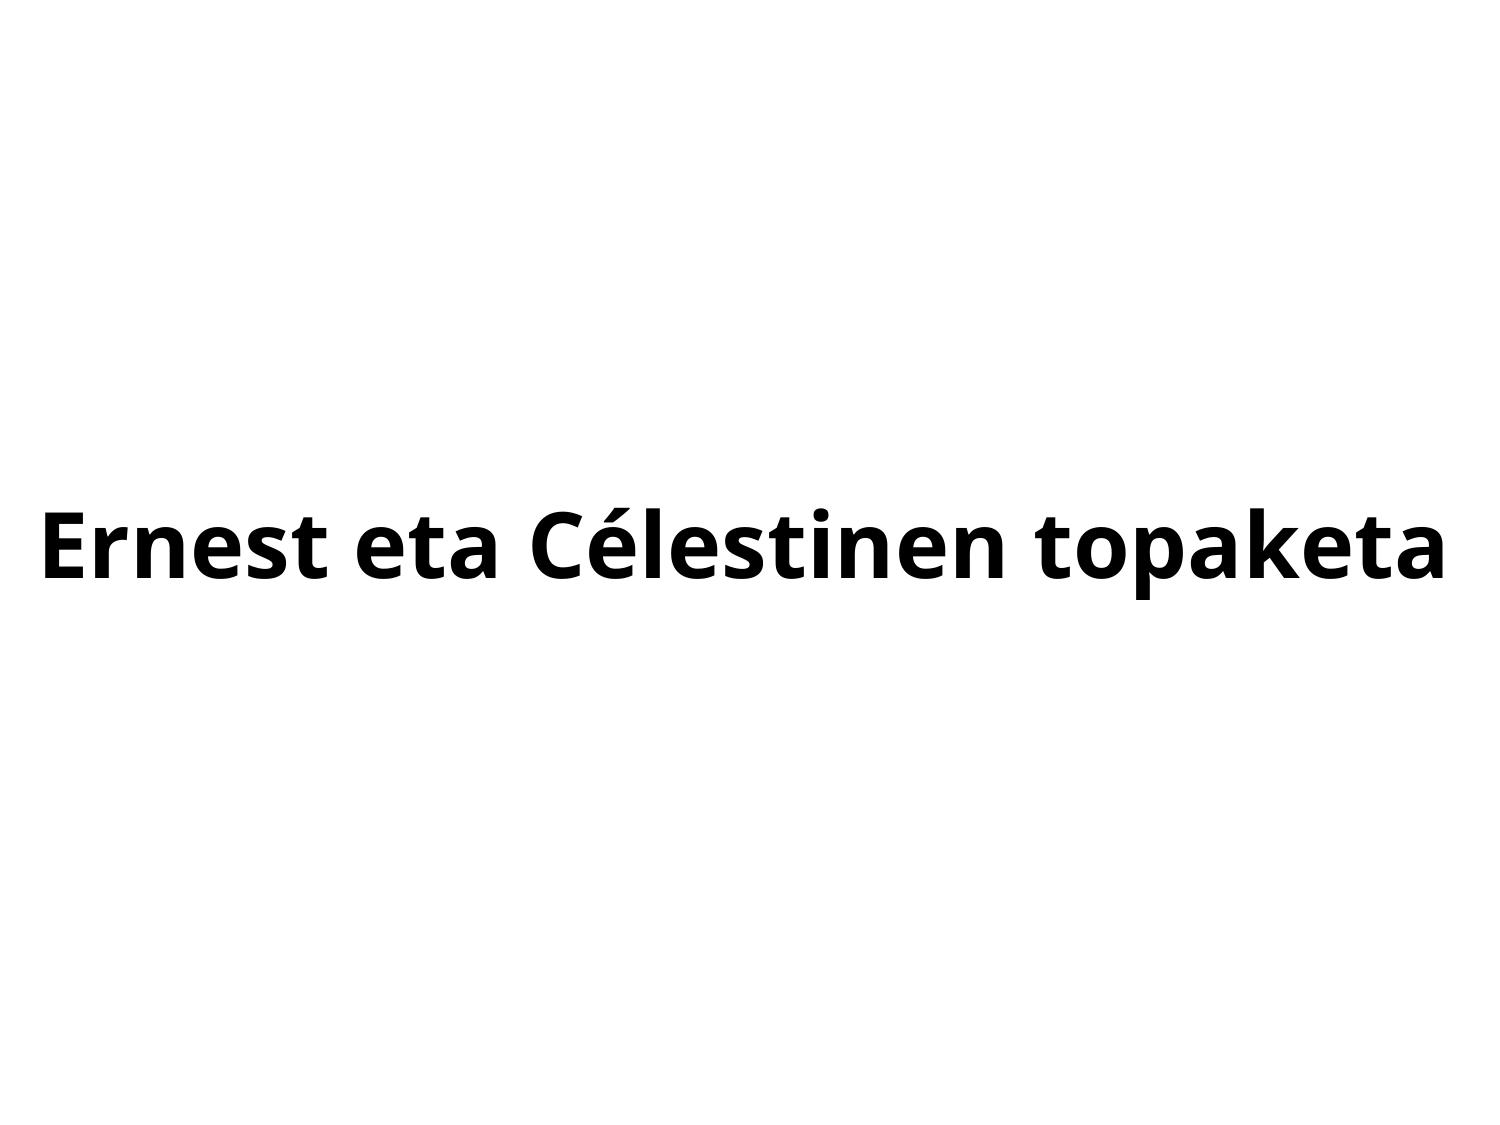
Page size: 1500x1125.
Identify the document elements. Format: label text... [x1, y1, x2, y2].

title Ernest eta Célestinen topaketa [17, 420, 1471, 662]
